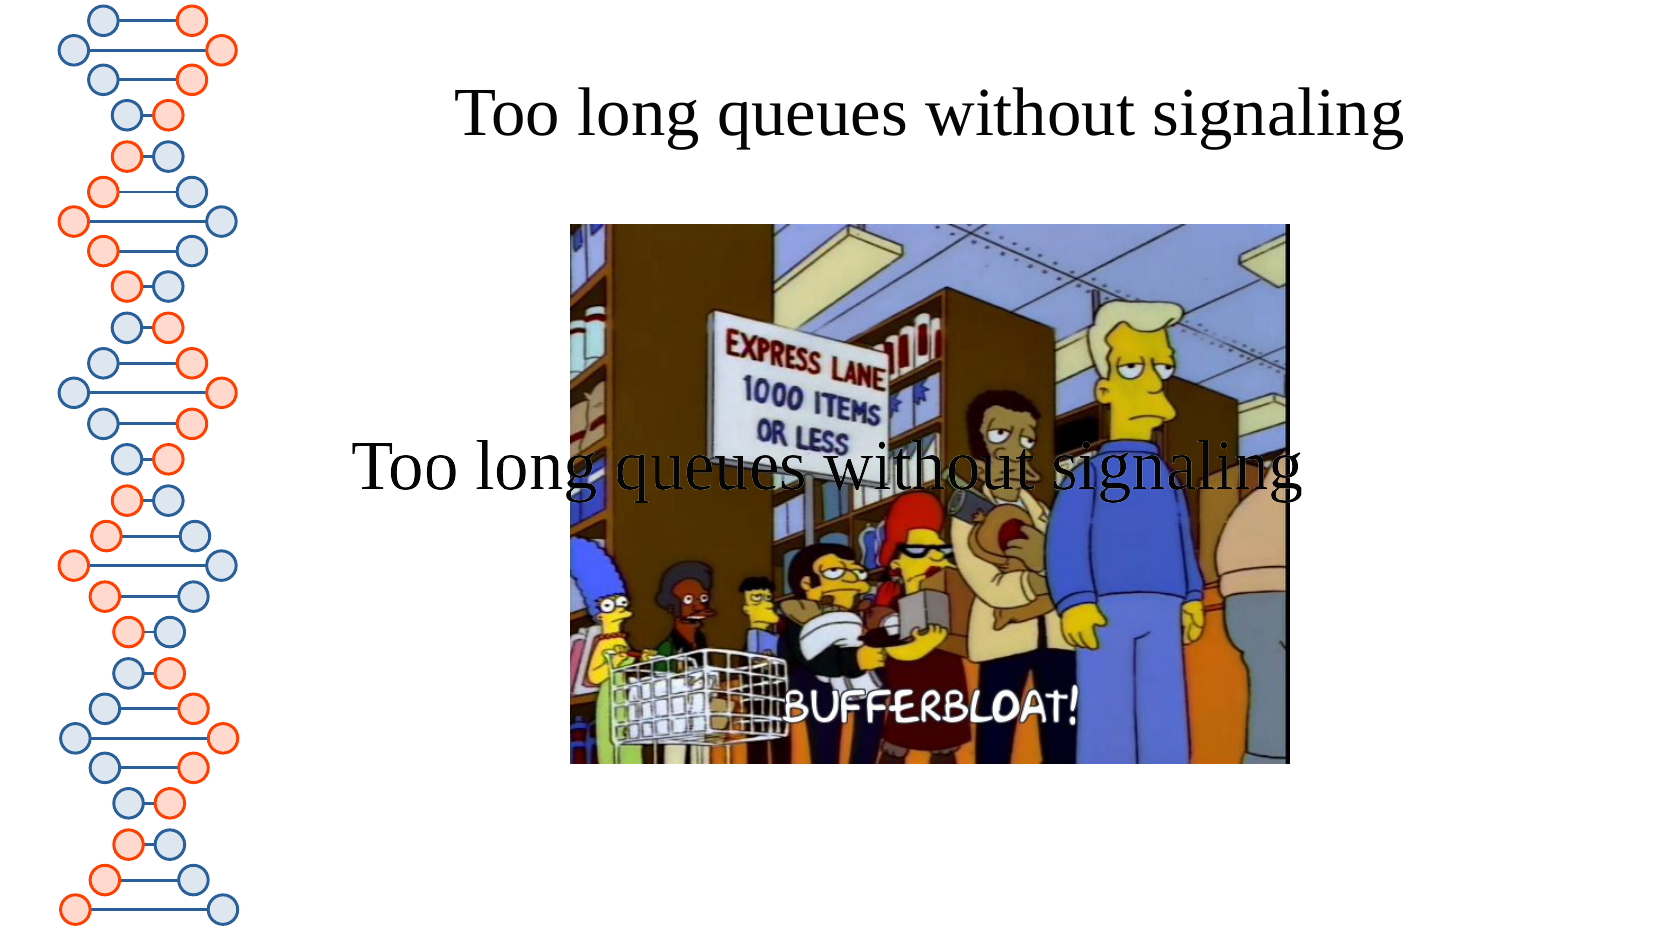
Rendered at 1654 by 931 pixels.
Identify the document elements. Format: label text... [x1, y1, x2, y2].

picture [162, 224, 1491, 764]
title Too long queues without signaling [265, 35, 1595, 189]
